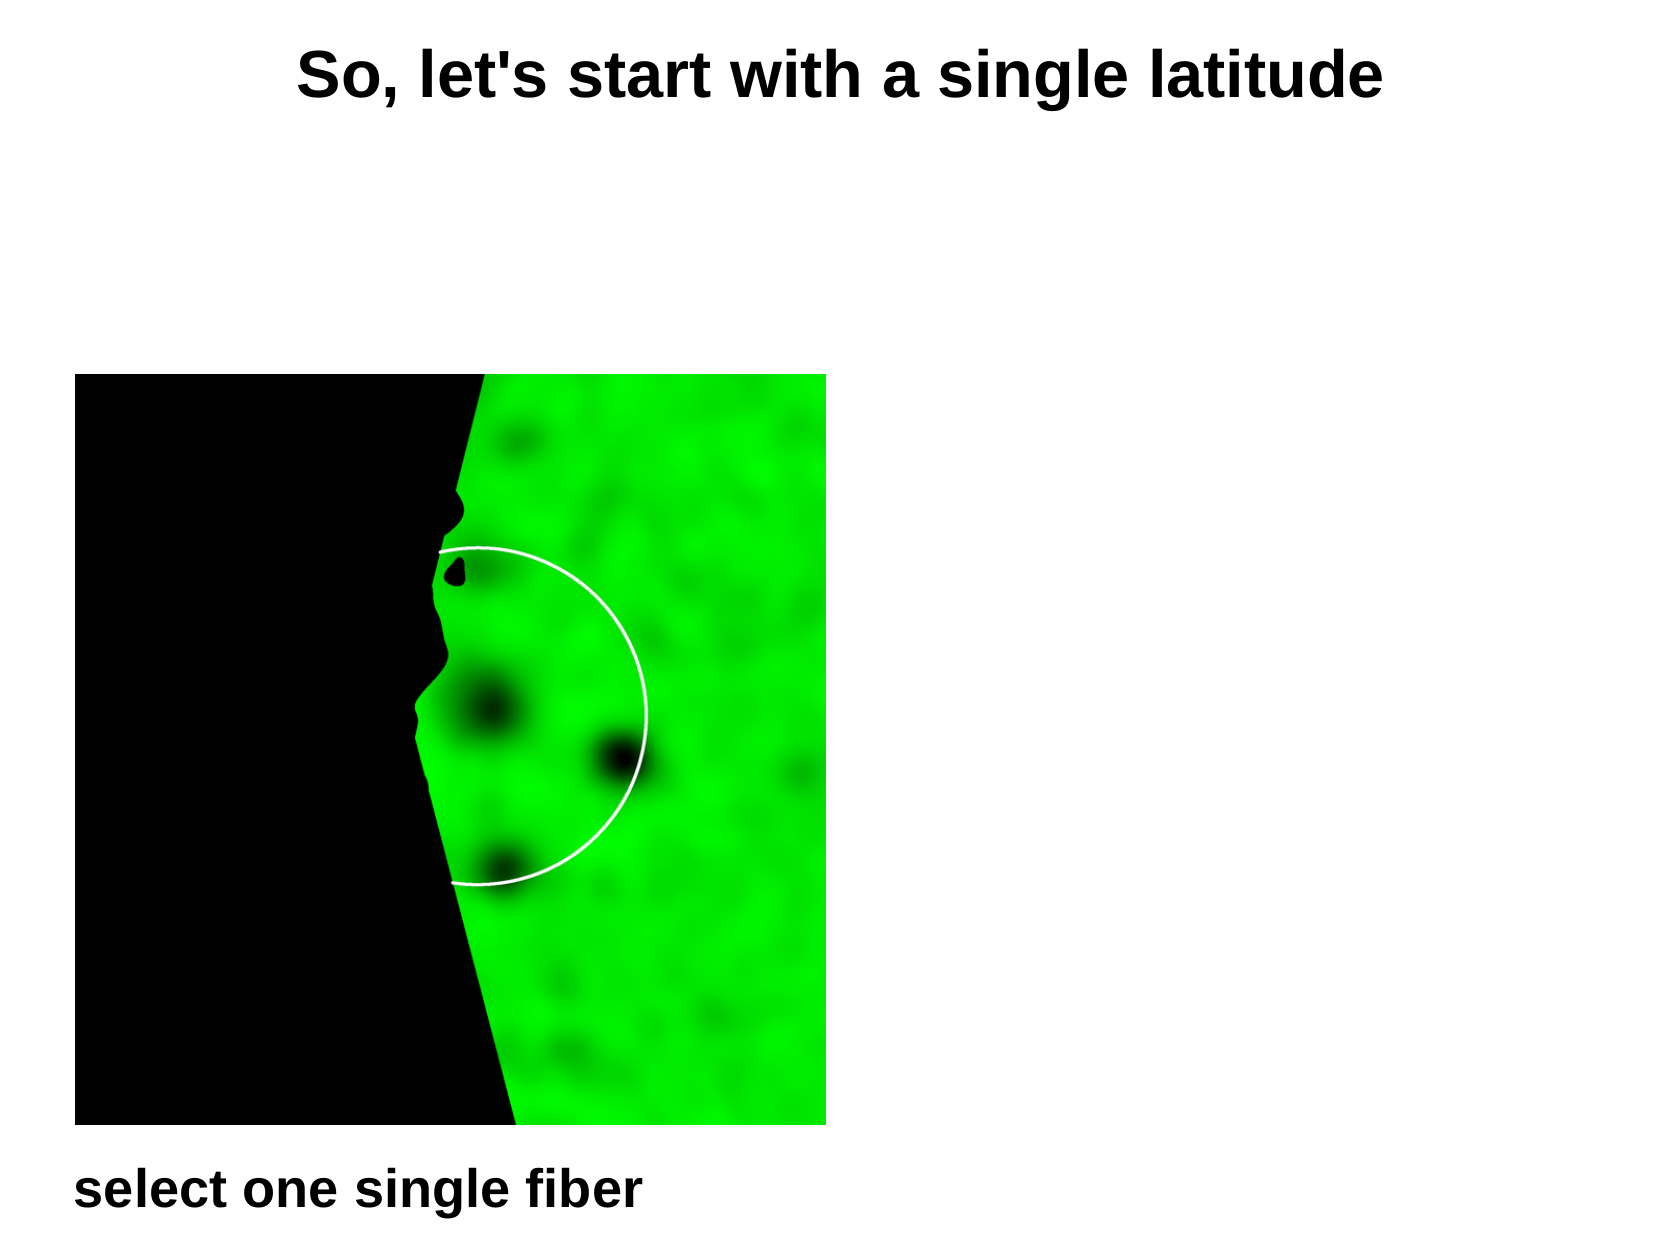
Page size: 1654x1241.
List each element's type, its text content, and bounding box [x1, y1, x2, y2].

text_box So, let's start with a single latitude [59, 29, 1625, 148]
text_box select one single fiber [59, 1151, 827, 1229]
picture [75, 374, 826, 1126]
